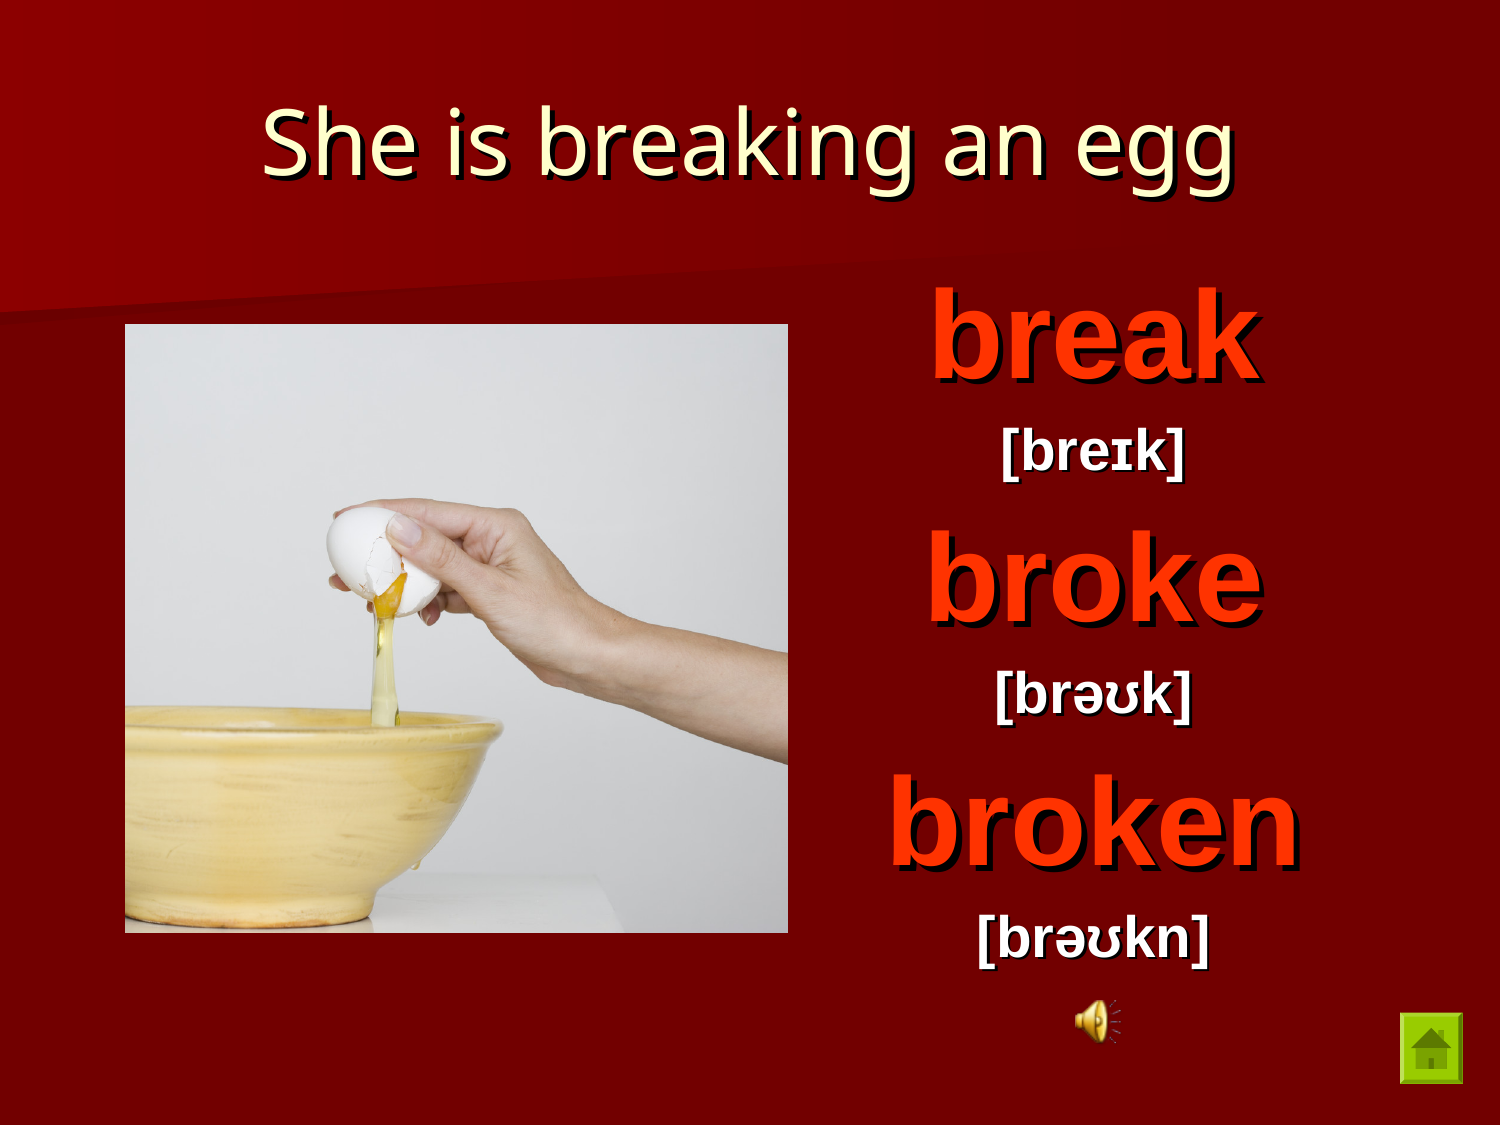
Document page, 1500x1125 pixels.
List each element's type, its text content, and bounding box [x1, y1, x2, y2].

picture [125, 324, 788, 933]
title She is breaking an egg [75, 45, 1426, 233]
picture [1074, 999, 1126, 1051]
text_box [1401, 1012, 1463, 1084]
list break [breɪk] broke [brəʊk] broken [brəʊkn] [762, 262, 1426, 1000]
